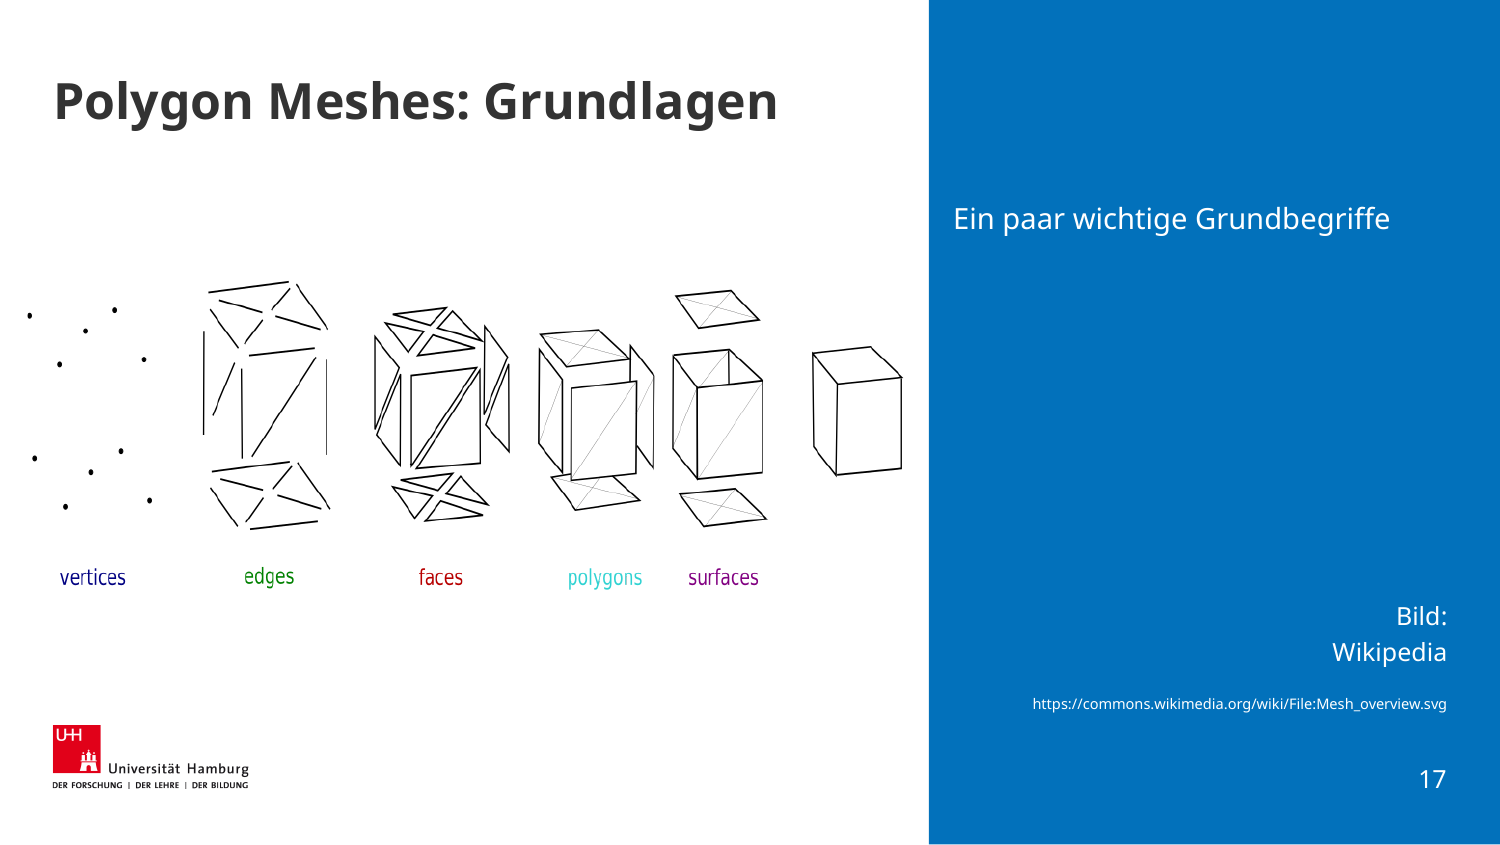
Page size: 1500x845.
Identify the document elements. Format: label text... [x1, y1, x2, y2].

title Polygon Meshes: Grundlagen [53, 55, 1447, 151]
picture [0, 251, 926, 601]
list Ein paar wichtige Grundbegriffe Bild: Wikipedia https://commons.wikimedia.org/wiki/File:Mesh_overview.svg [953, 185, 1463, 502]
picture [5, 677, 296, 813]
slide_number <number> [1331, 757, 1447, 804]
